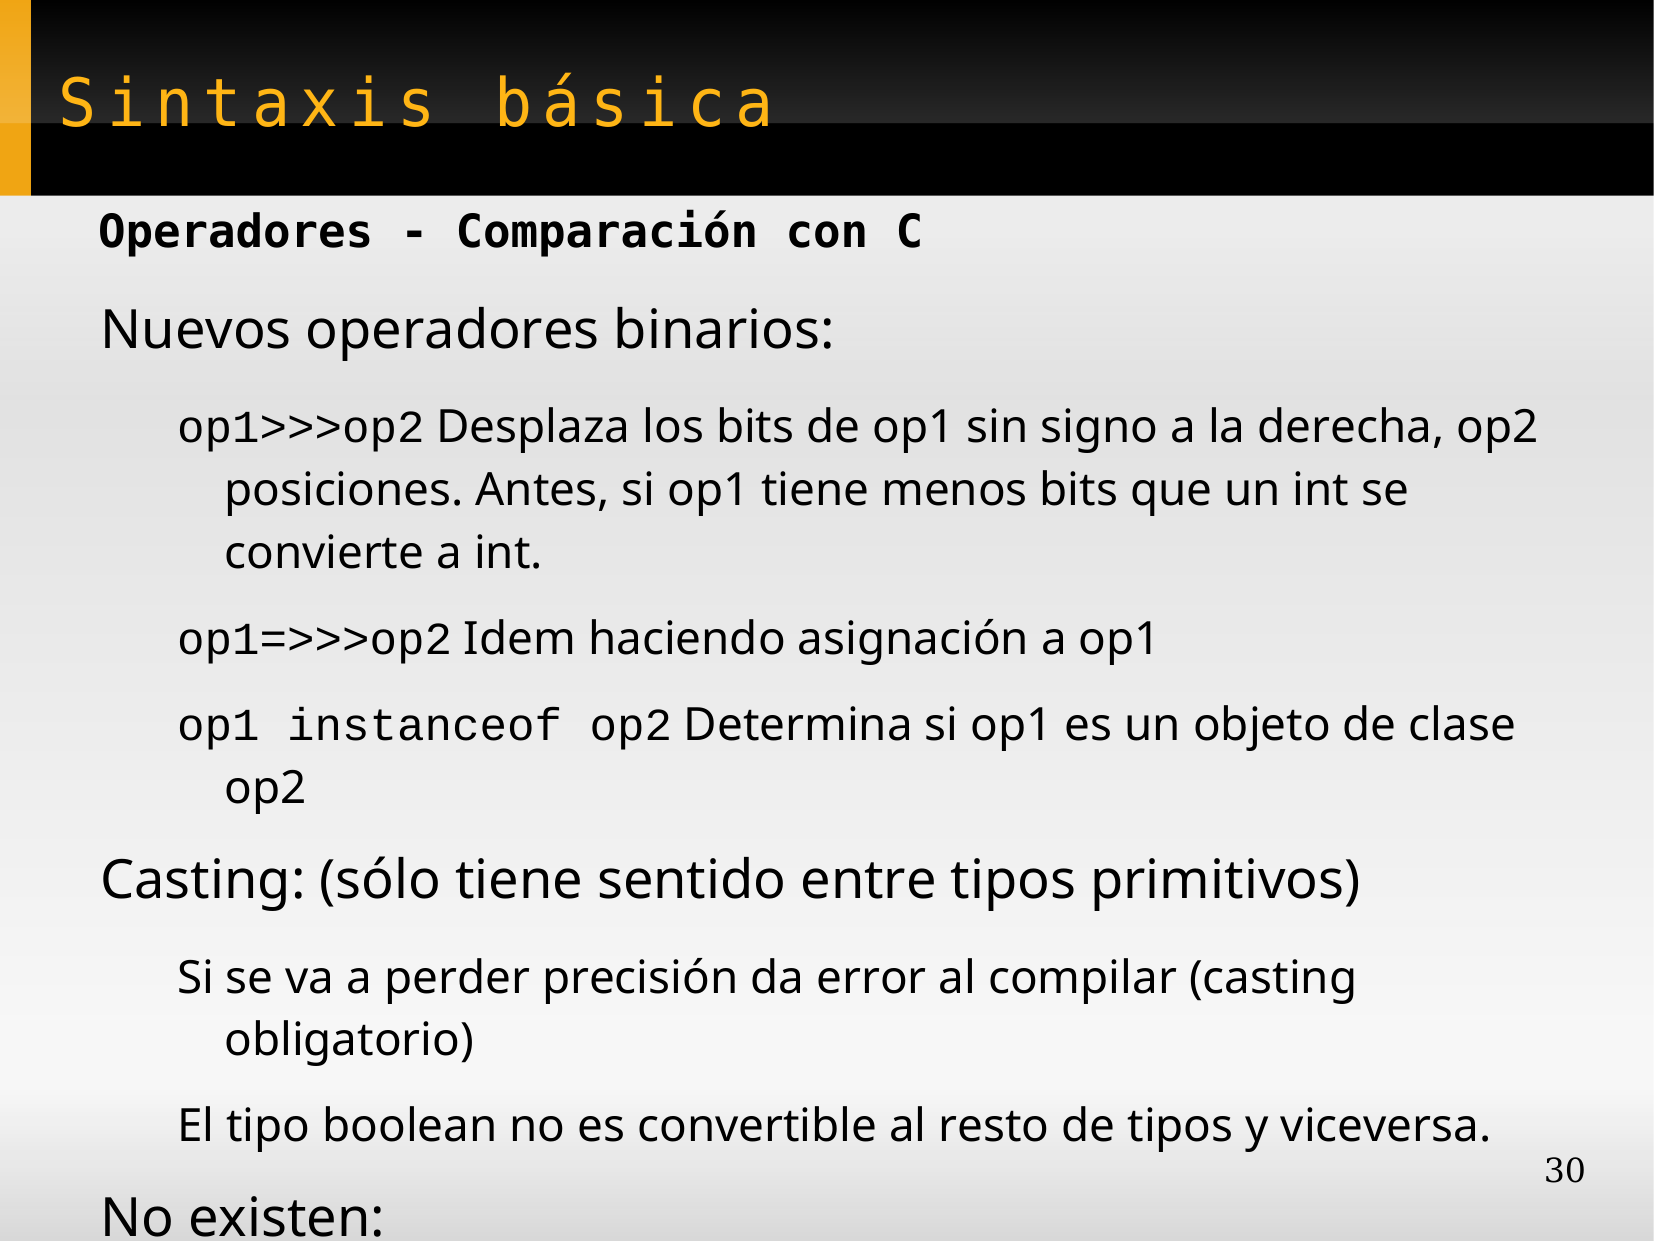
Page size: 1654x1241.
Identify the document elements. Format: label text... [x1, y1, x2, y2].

list Nuevos operadores binarios: op1>>>op2 Desplaza los bits de op1 sin signo a la derecha, op2 posiciones. Antes, si op1 tiene menos bits que un int se convierte a int. op1=>>>op2 Idem haciendo asignación a op1 op1 instanceof op2 Determina si op1 es un objeto de clase op2 Casting: (sólo tiene sentido entre tipos primitivos) Si se va a perder precisión da error al compilar (casting obligatorio) El tipo boolean no es convertible al resto de tipos y viceversa. No existen: Operadores de punteros y memoria: * & -> sizeof Operador coma , [82, 290, 1595, 1222]
picture [0, 0, 1654, 1241]
text_box Operadores - Comparación con C [83, 197, 938, 266]
title Sintaxis básica [59, 29, 1595, 178]
